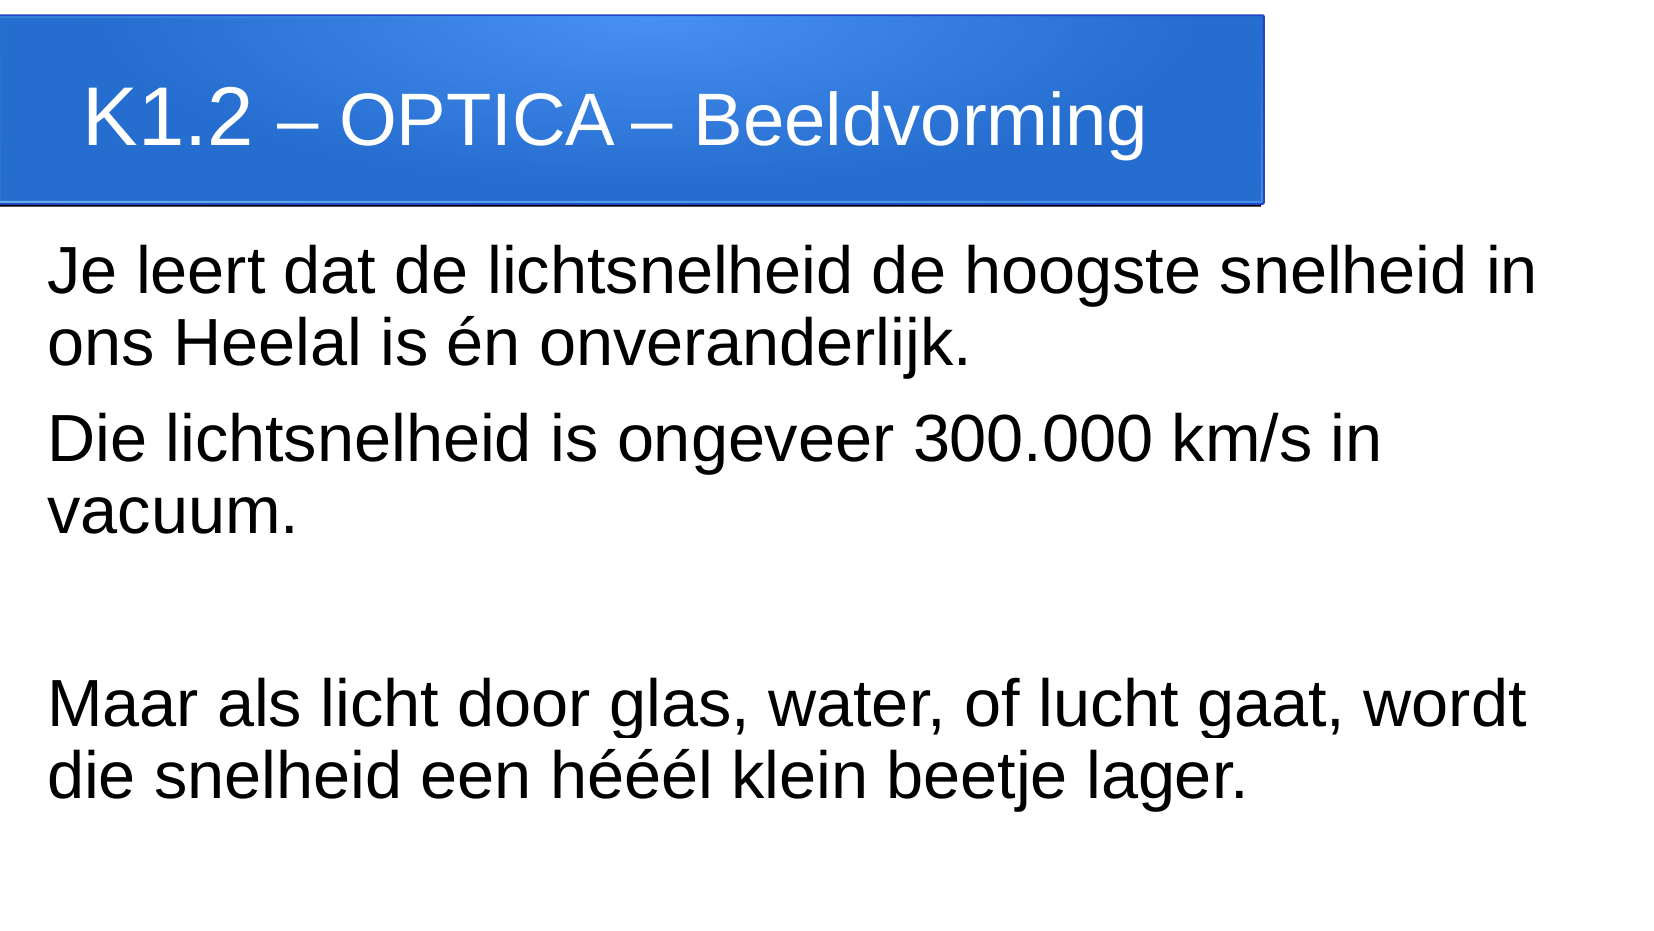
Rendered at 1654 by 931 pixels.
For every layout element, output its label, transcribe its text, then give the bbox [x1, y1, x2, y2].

title K1.2 – OPTICA – Beeldvorming [82, 35, 1235, 189]
subtitle Je leert dat de lichtsnelheid de hoogste snelheid in ons Heelal is én onveranderlijk. Die lichtsnelheid is ongeveer 300.000 km/s in vacuum. Maar als licht door glas, water, of lucht gaat, wordt die snelheid een hééél klein beetje lager. [47, 236, 1607, 922]
